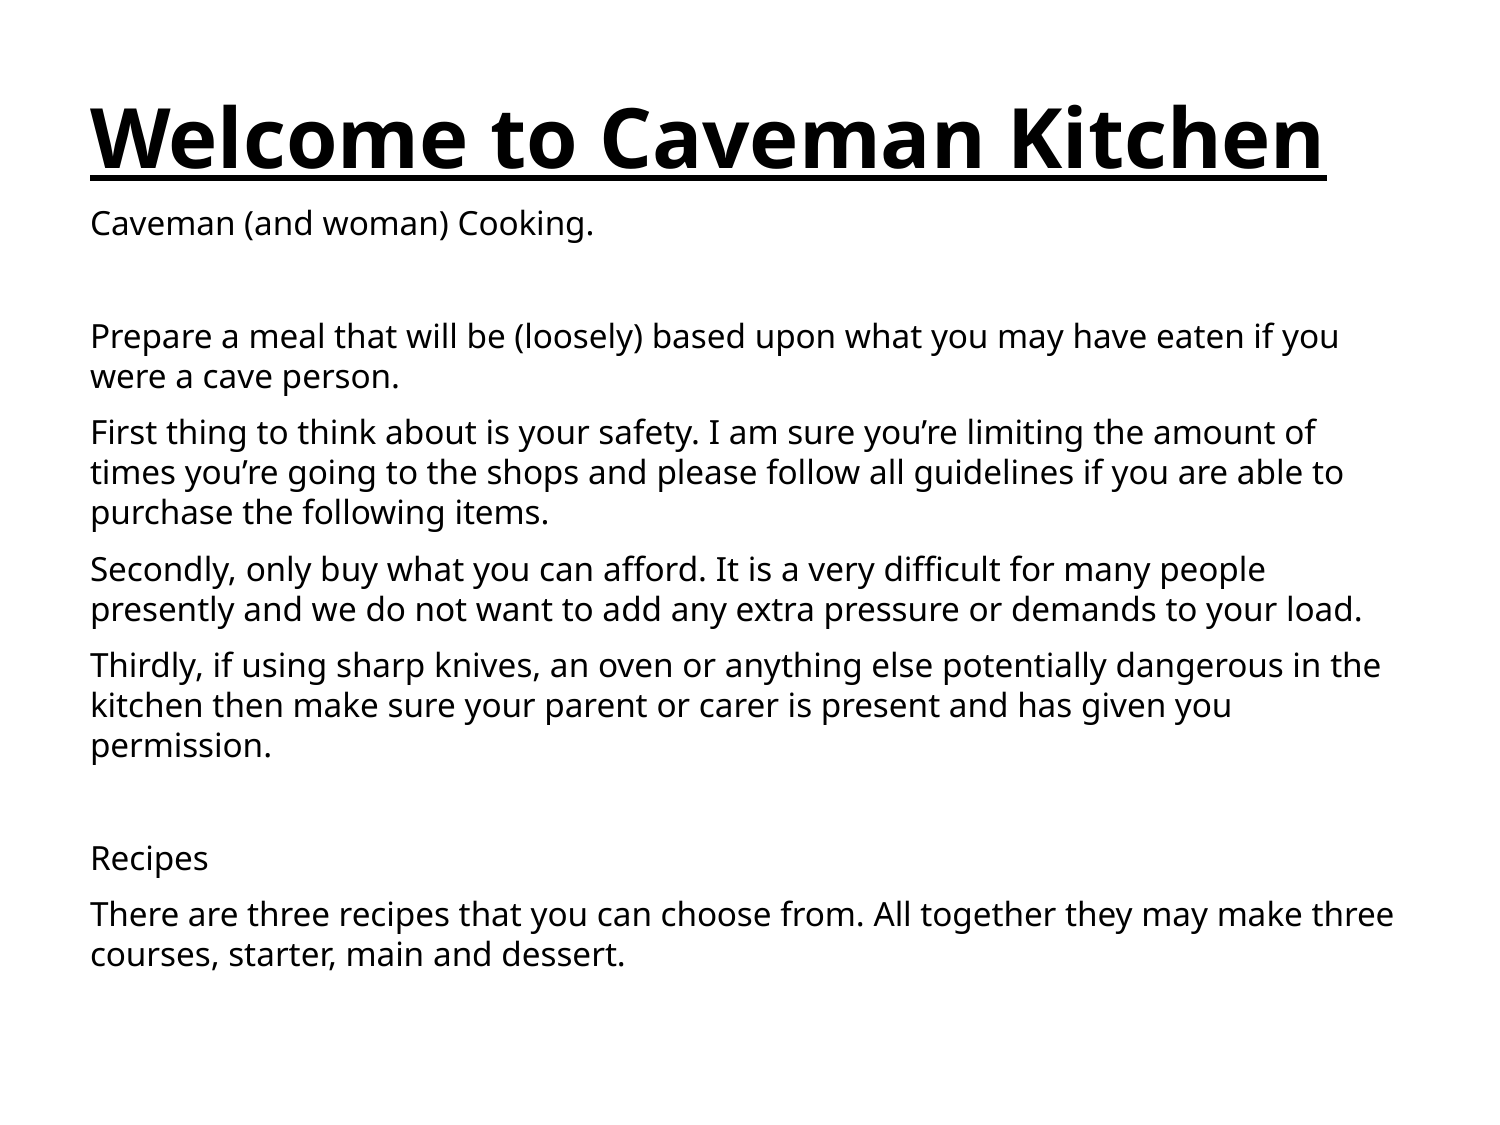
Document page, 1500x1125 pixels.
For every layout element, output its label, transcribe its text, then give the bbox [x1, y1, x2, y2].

list Welcome to Caveman Kitchen Caveman (and woman) Cooking. Prepare a meal that will be (loosely) based upon what you may have eaten if you were a cave person. First thing to think about is your safety. I am sure you’re limiting the amount of times you’re going to the shops and please follow all guidelines if you are able to purchase the following items. Secondly, only buy what you can afford. It is a very difficult for many people presently and we do not want to add any extra pressure or demands to your load. Thirdly, if using sharp knives, an oven or anything else potentially dangerous in the kitchen then make sure your parent or carer is present and has given you permission. Recipes There are three recipes that you can choose from. All together they may make three courses, starter, main and dessert. [75, 78, 1426, 1005]
